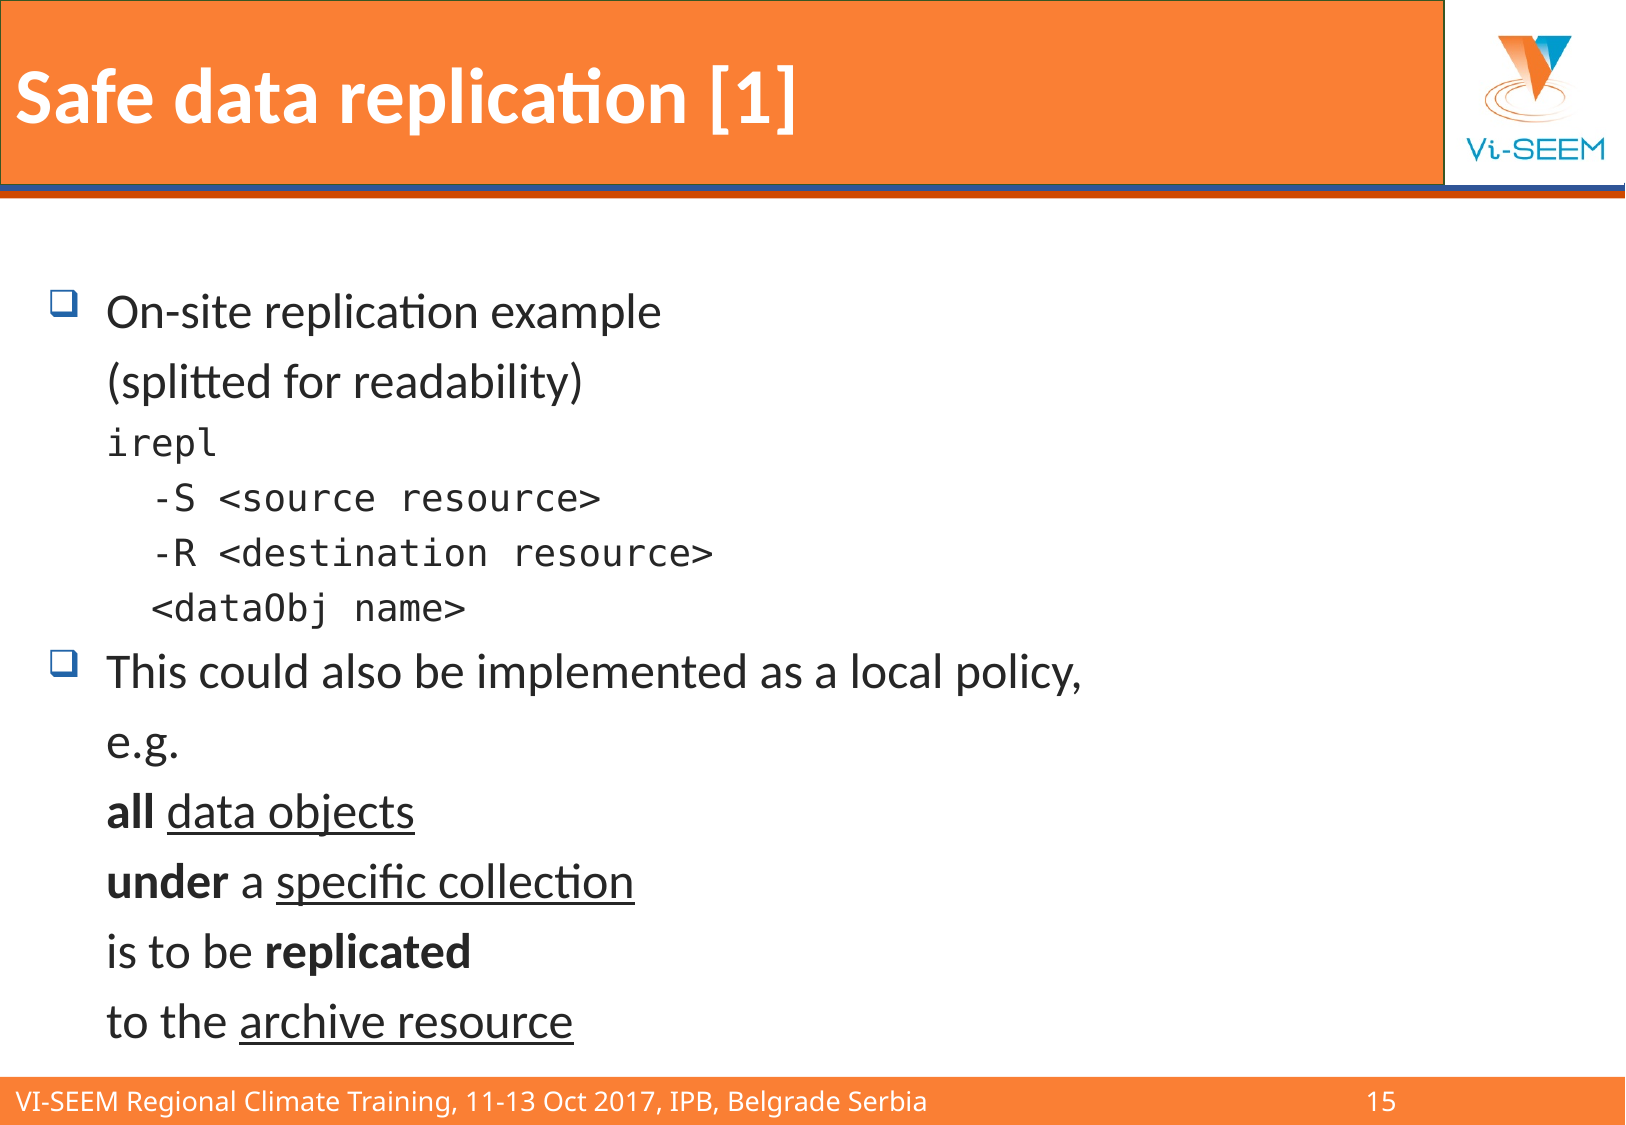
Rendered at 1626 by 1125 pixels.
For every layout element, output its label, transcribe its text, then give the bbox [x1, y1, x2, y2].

list On-site replication example (splitted for readability) irepl -S <source resource> -R <destination resource> <dataObj name> This could also be implemented as a local policy, e.g. all data objects under a specific collection is to be replicated to the archive resource [31, 271, 1593, 1076]
title Safe data replication [1] [0, 0, 1445, 185]
footer VI-SEEM Regional Climate Training, 11-13 Oct 2017, IPB, Belgrade Serbia <number> [0, 1076, 1625, 1125]
picture [1445, 0, 1624, 185]
